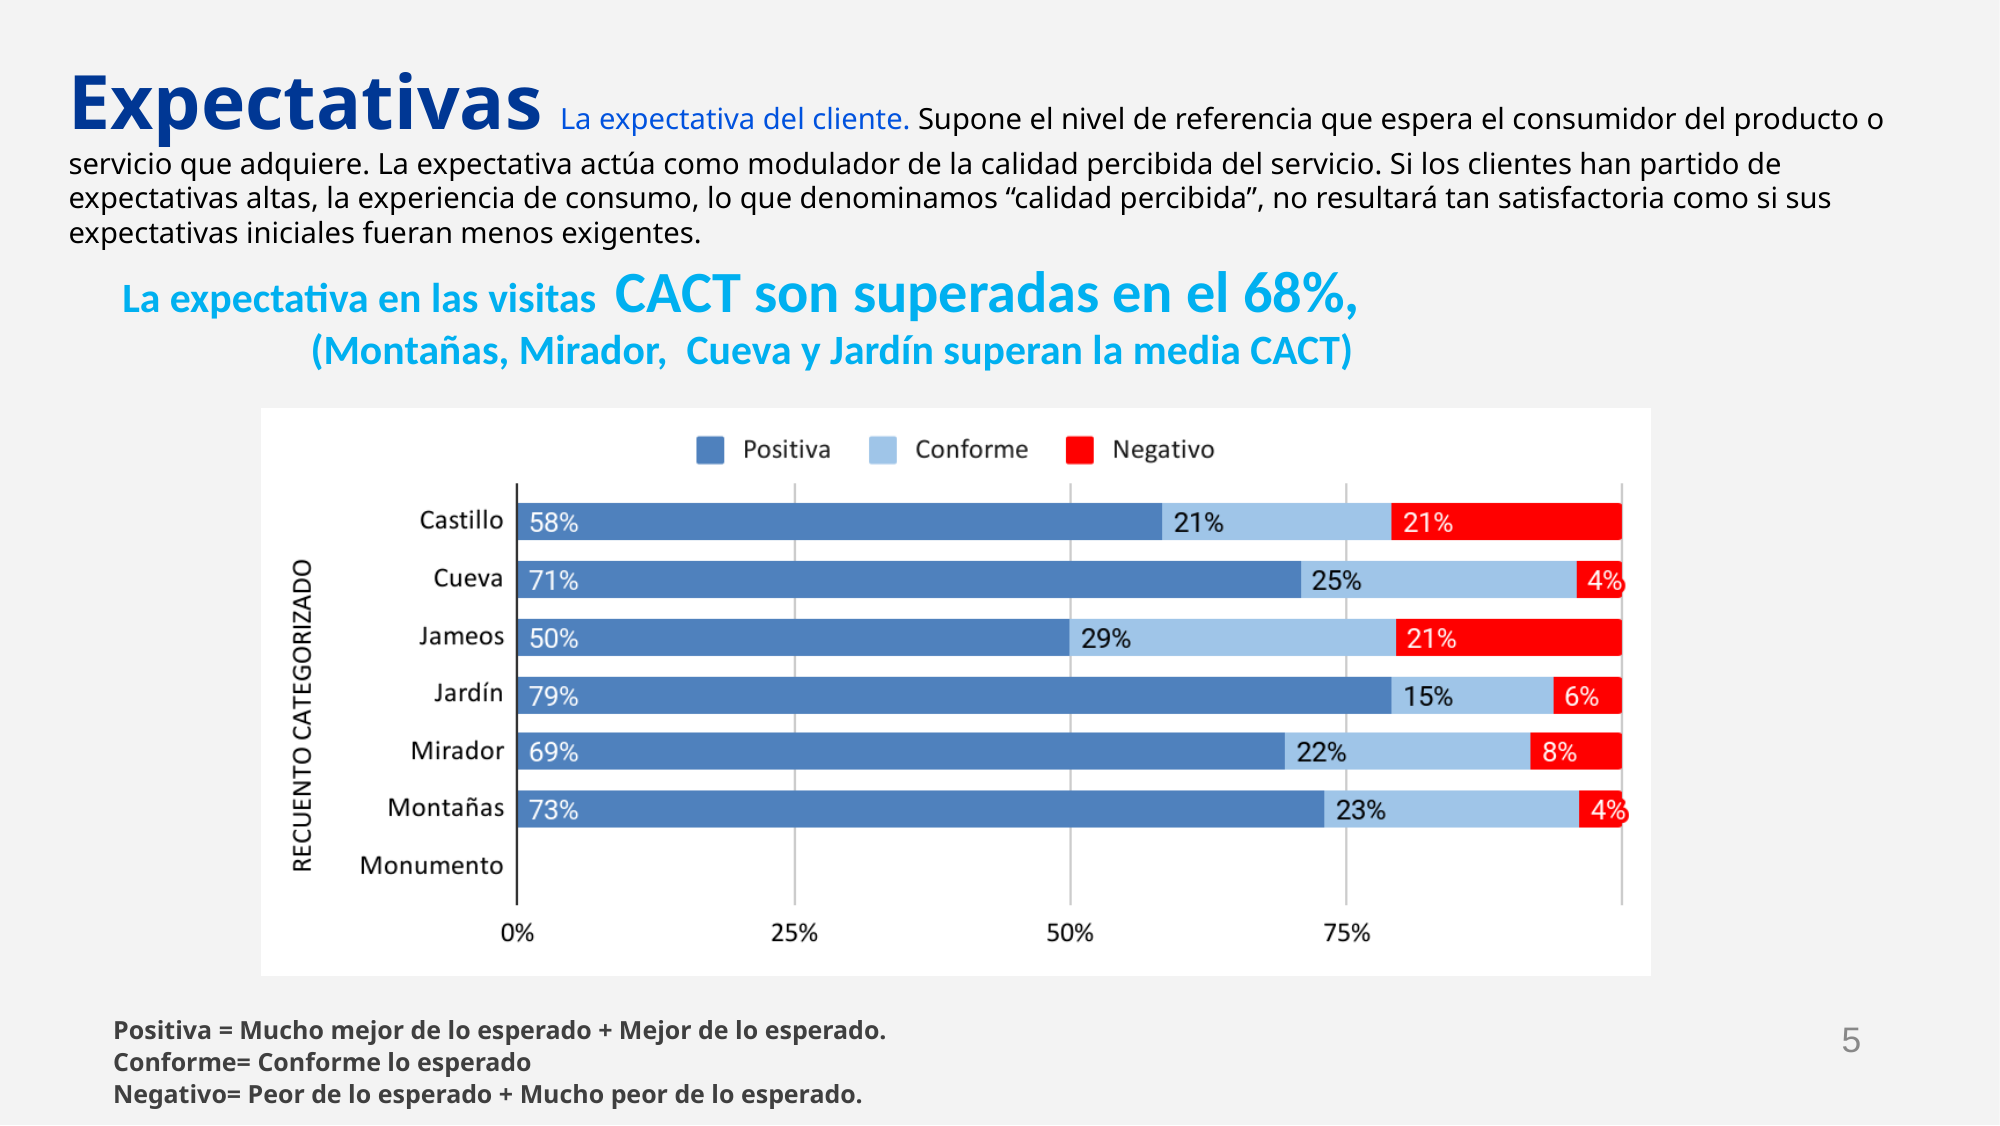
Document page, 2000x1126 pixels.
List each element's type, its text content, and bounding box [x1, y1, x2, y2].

text_box La expectativa en las visitas CACT son superadas en el 68%, [107, 246, 1529, 423]
text_box Expectativas La expectativa del cliente. Supone el nivel de referencia que espera el consumidor del producto o servicio que adquiere. La expectativa actúa como modulador de la calidad percibida del servicio. Si los clientes han partido de expectativas altas, la experiencia de consumo, lo que denominamos “calidad percibida”, no resultará tan satisfactoria como si sus expectativas iniciales fueran menos exigentes. [50, 0, 1950, 305]
list Positiva = Mucho mejor de lo esperado + Mejor de lo esperado. Conforme= Conforme lo esperado Negativo= Peor de lo esperado + Mucho peor de lo esperado. [50, 1008, 1887, 1126]
text_box (Montañas, Mirador, Cueva y Jardín superan la media CACT) [295, 315, 1990, 398]
picture [261, 408, 1651, 976]
